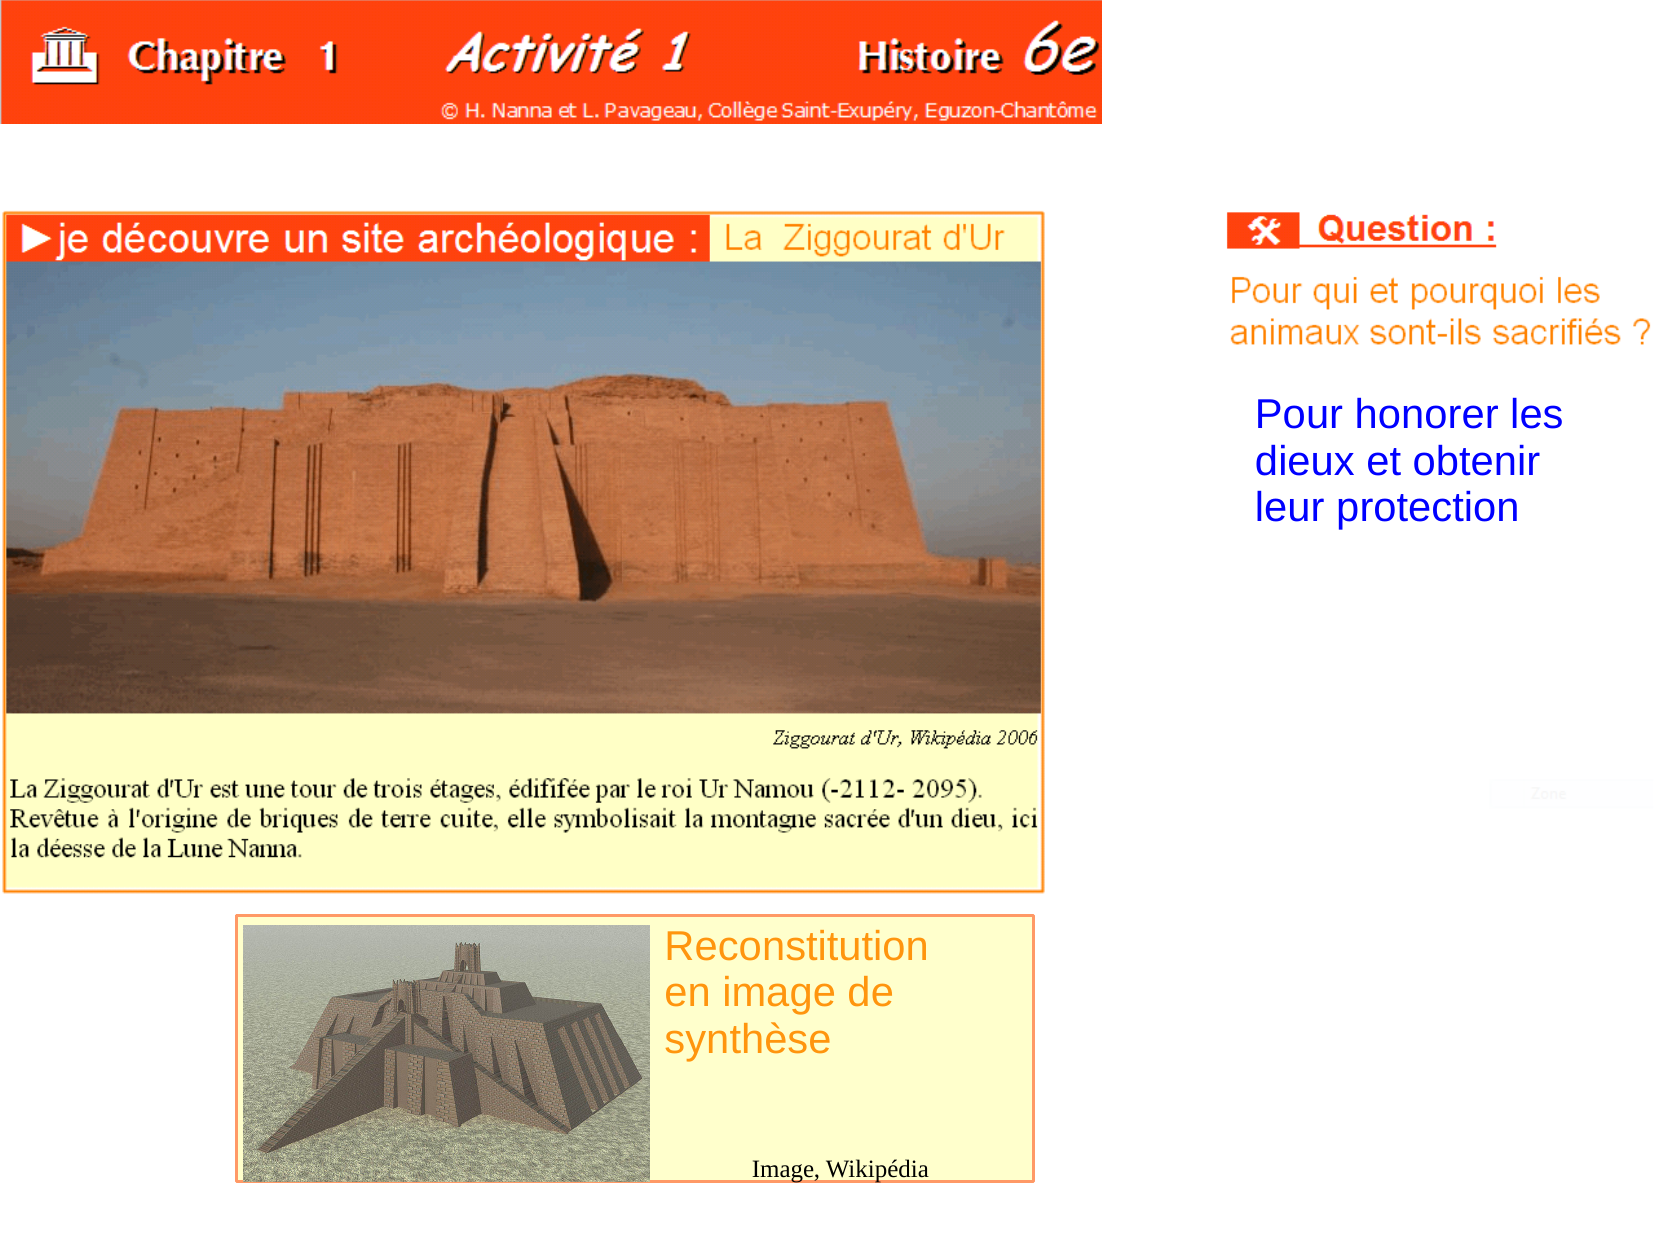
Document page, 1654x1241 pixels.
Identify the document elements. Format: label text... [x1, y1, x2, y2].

picture [0, 0, 1102, 124]
text_box [236, 915, 649, 1182]
text_box Reconstitution en image de synthèse Image, Wikipédia [649, 915, 1063, 1193]
text_box Pour honorer les dieux et obtenir leur protection [1240, 383, 1625, 539]
picture [243, 925, 649, 1182]
picture [0, 206, 1654, 900]
